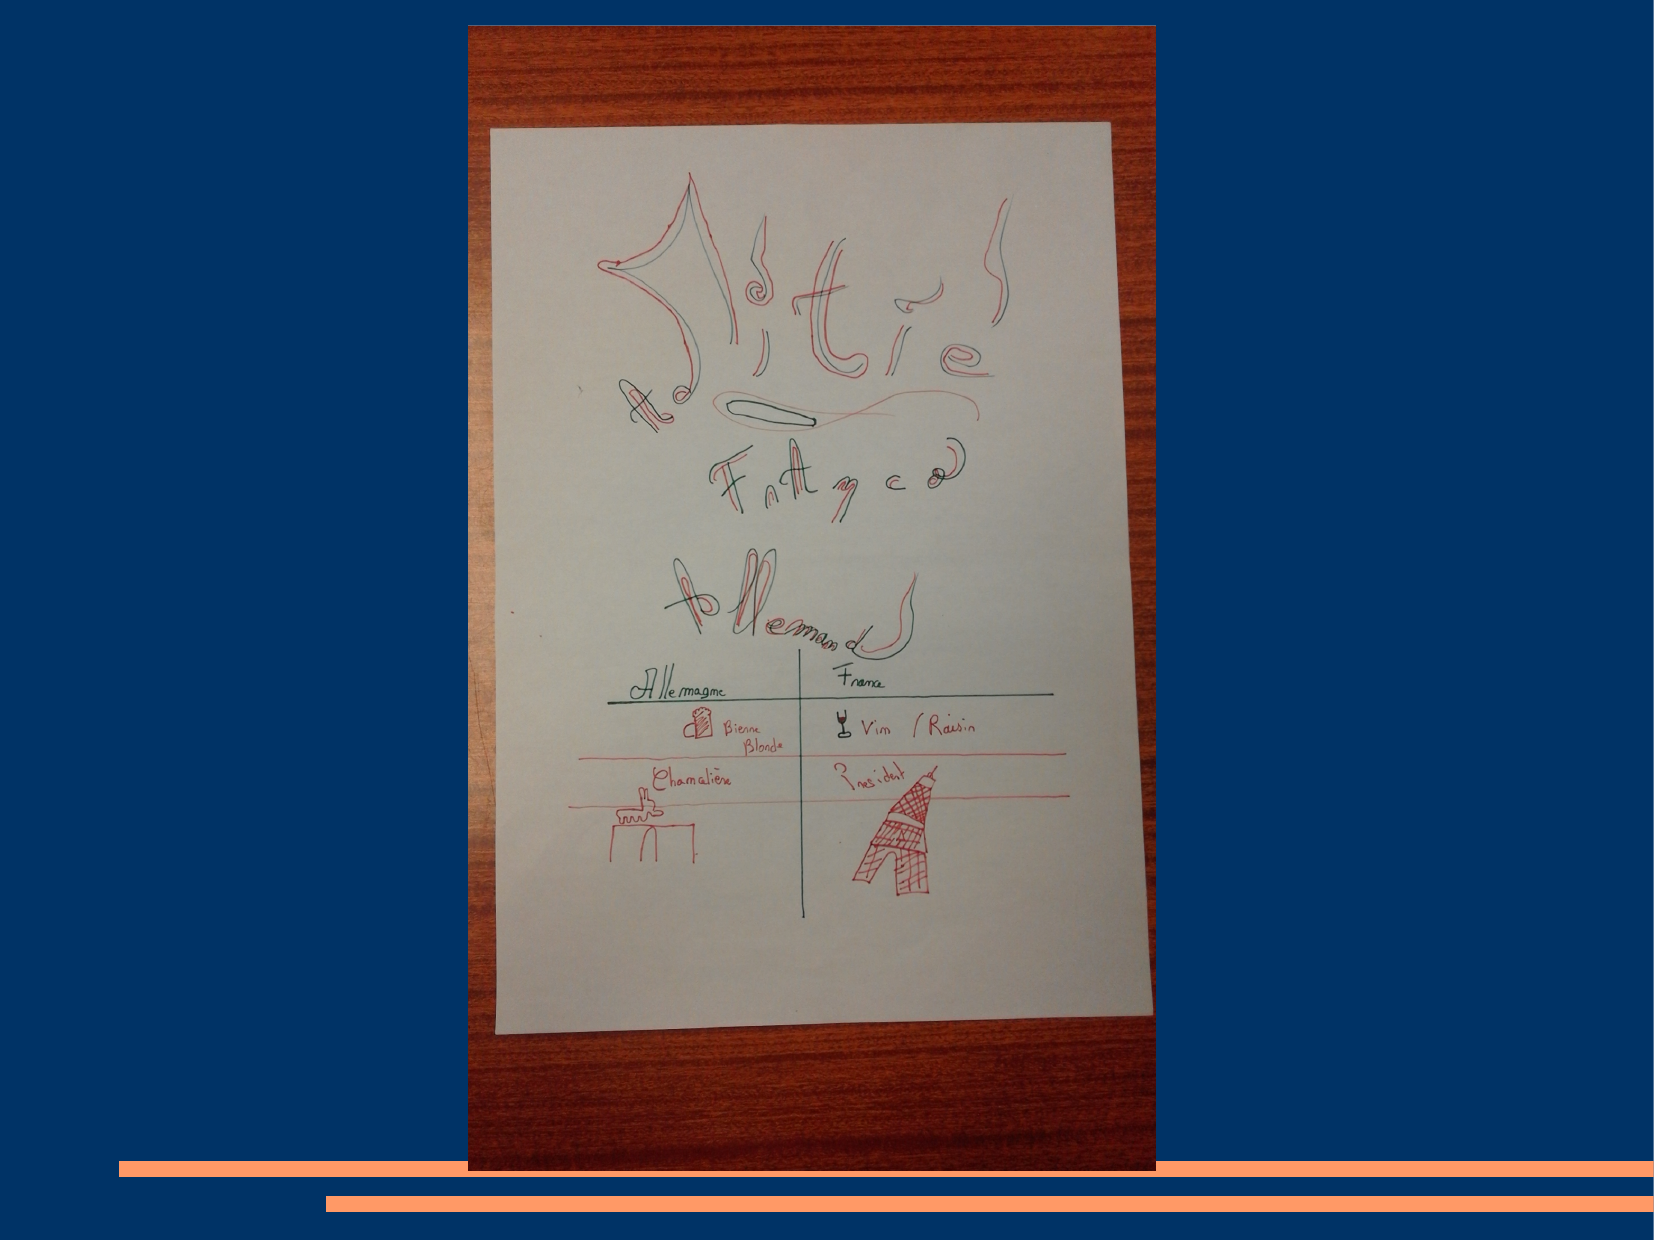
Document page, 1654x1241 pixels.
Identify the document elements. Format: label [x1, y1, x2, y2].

picture [467, 25, 1156, 1171]
